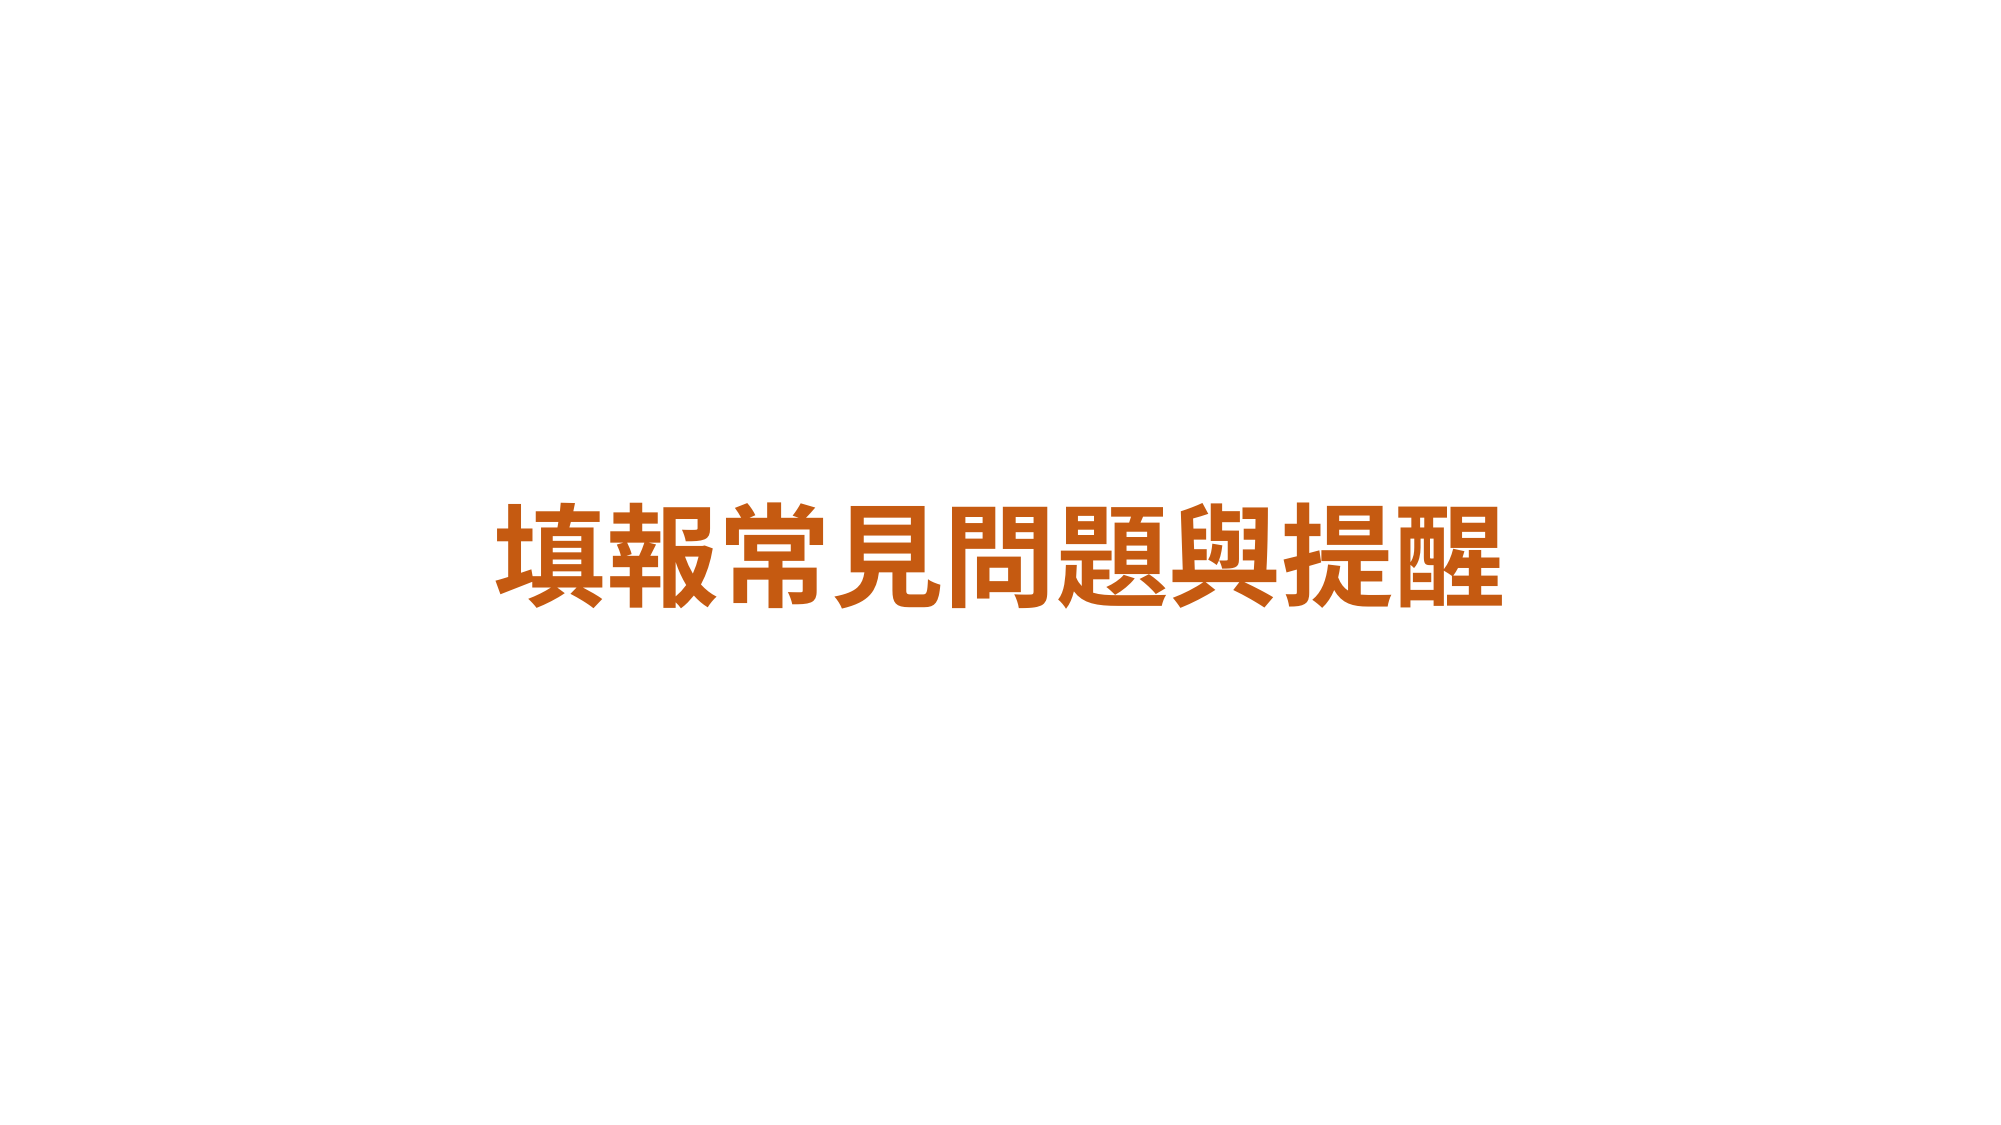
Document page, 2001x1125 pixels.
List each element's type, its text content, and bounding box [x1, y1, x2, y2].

text_box 填報常見問題與提醒 [219, 425, 1781, 700]
